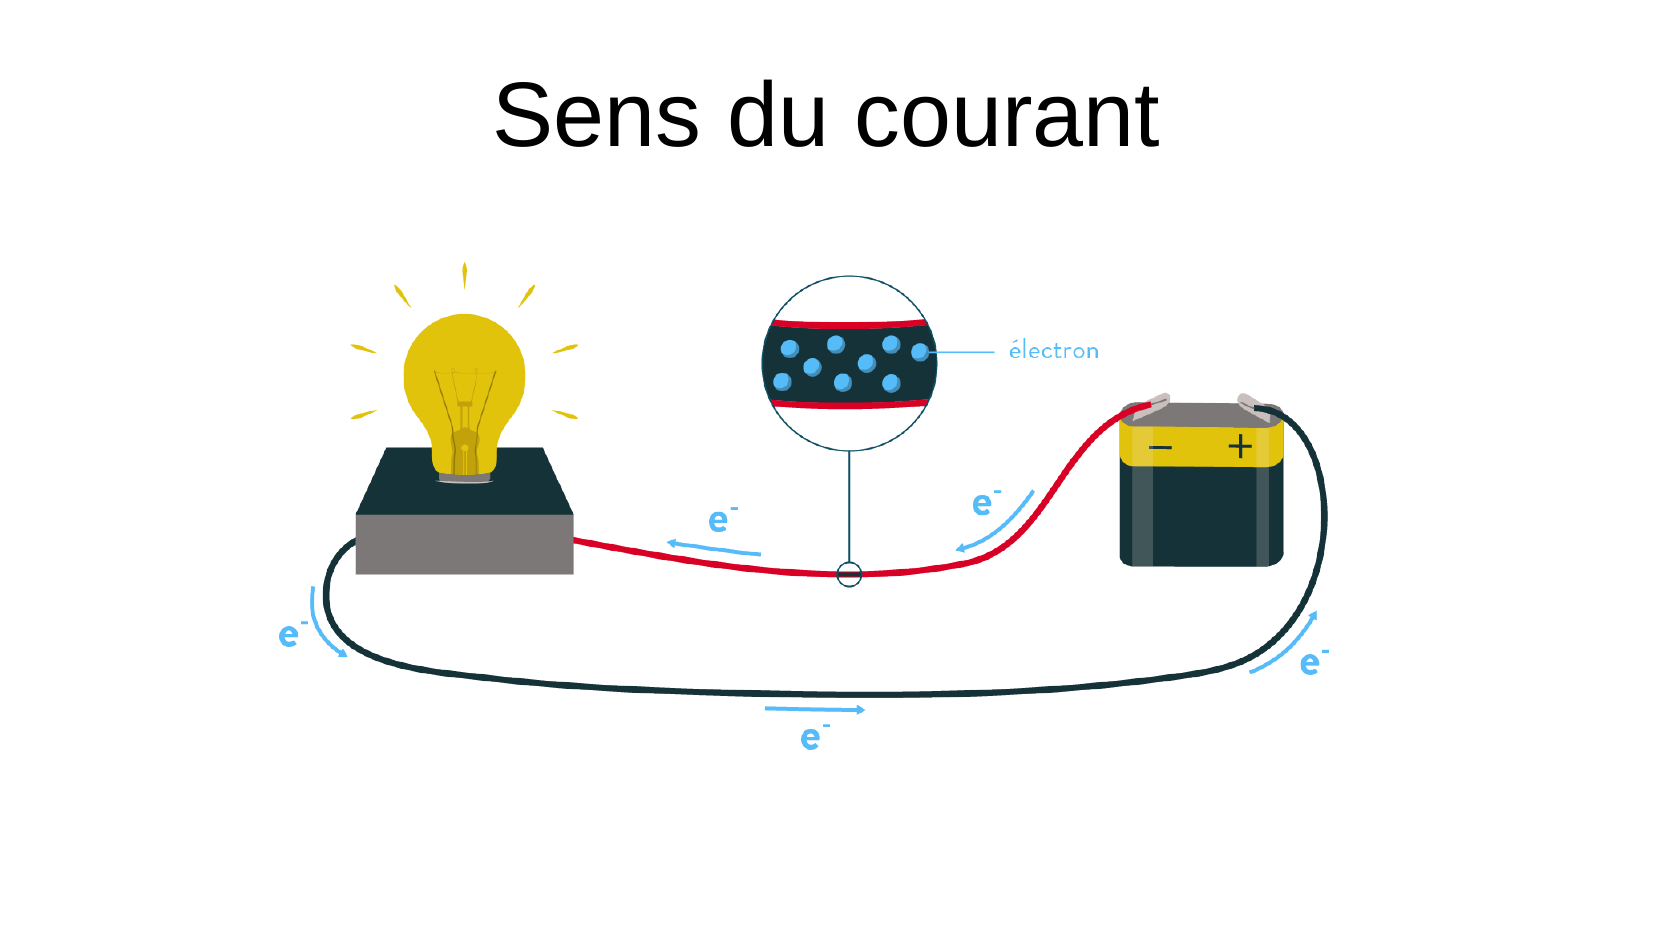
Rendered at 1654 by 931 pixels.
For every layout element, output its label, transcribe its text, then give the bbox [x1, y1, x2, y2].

title Sens du courant [82, 37, 1571, 177]
picture [44, 177, 1583, 904]
